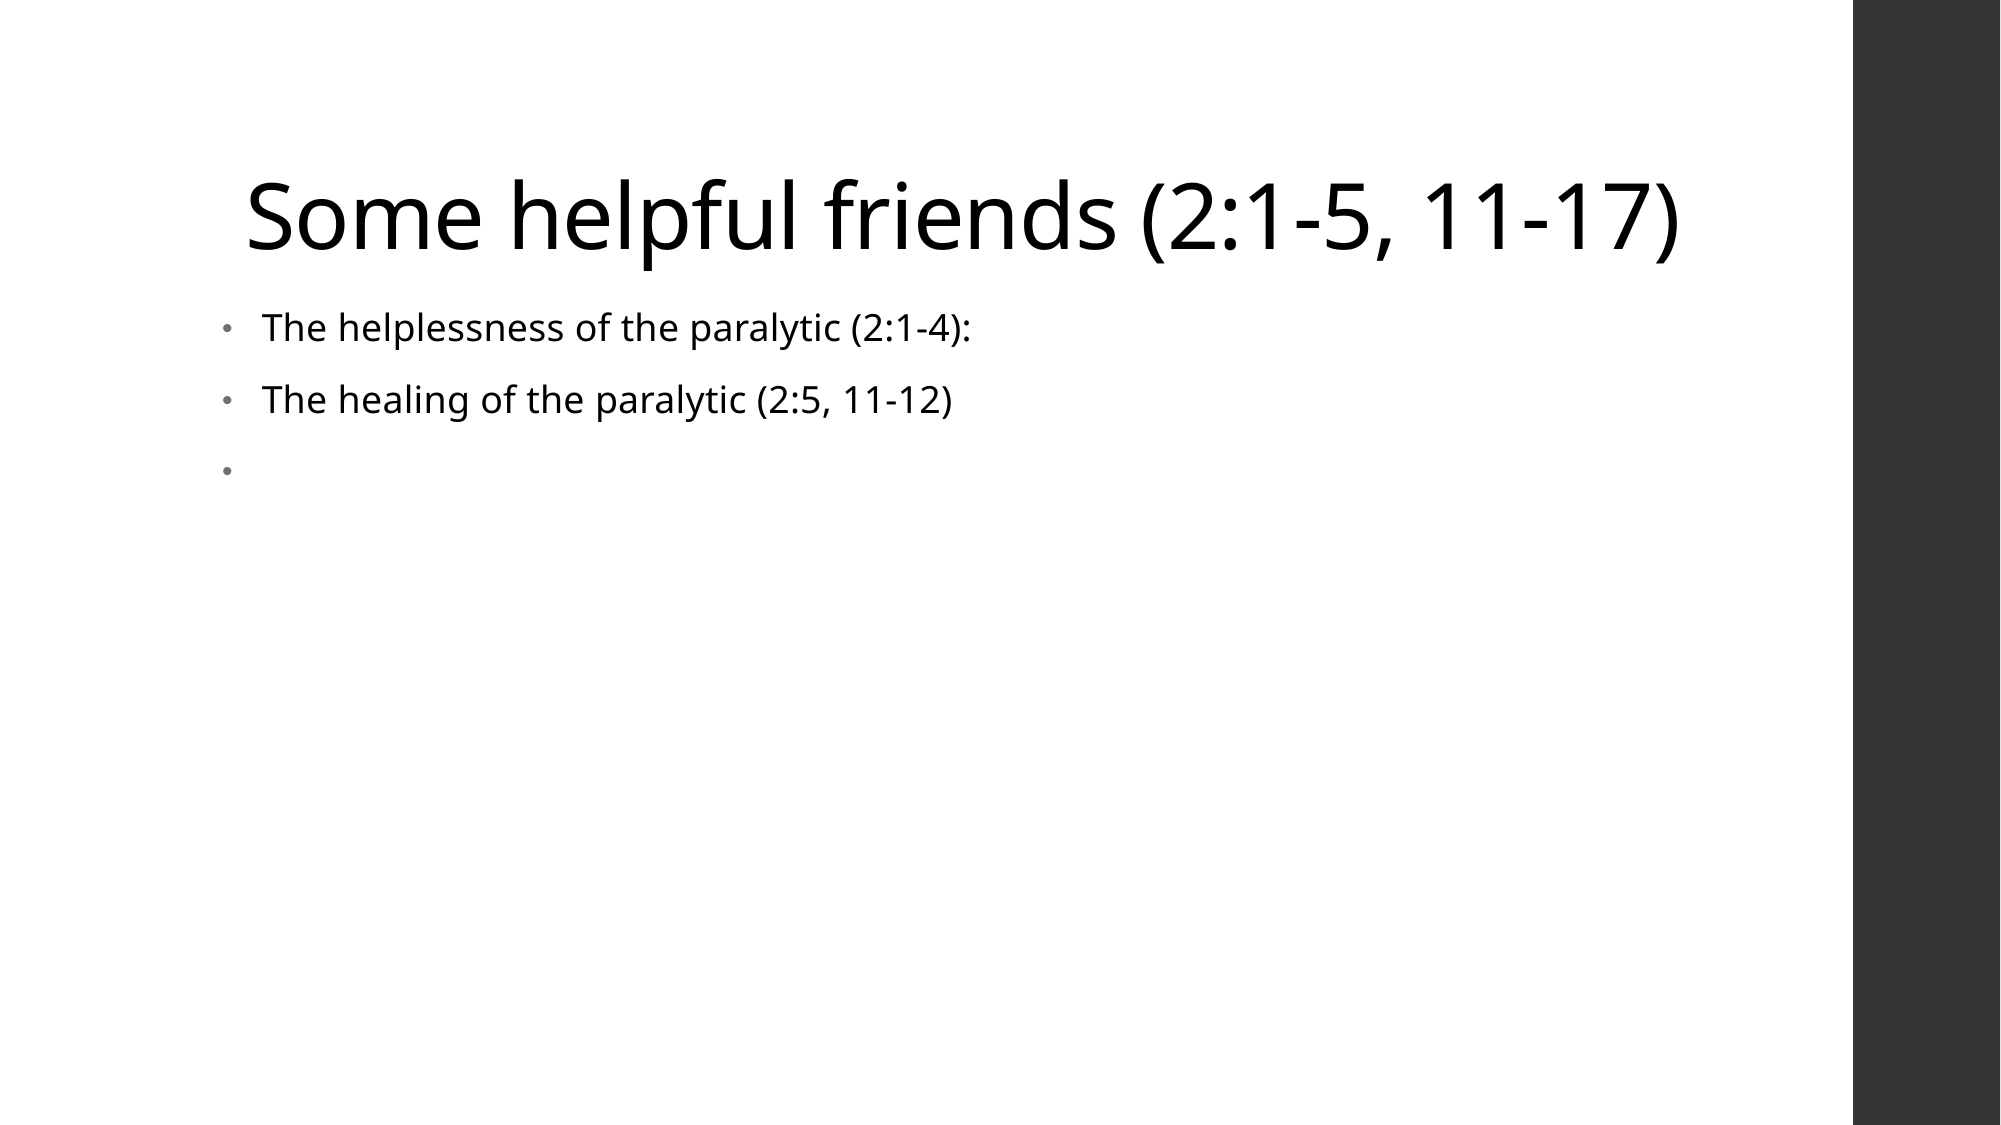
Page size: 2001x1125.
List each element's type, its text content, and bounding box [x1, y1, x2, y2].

list The helplessness of the paralytic (2:1-4): The healing of the paralytic (2:5, 11-12) [206, 299, 1617, 1014]
title Some helpful friends (2:1-5, 11-17) [206, 60, 1797, 278]
